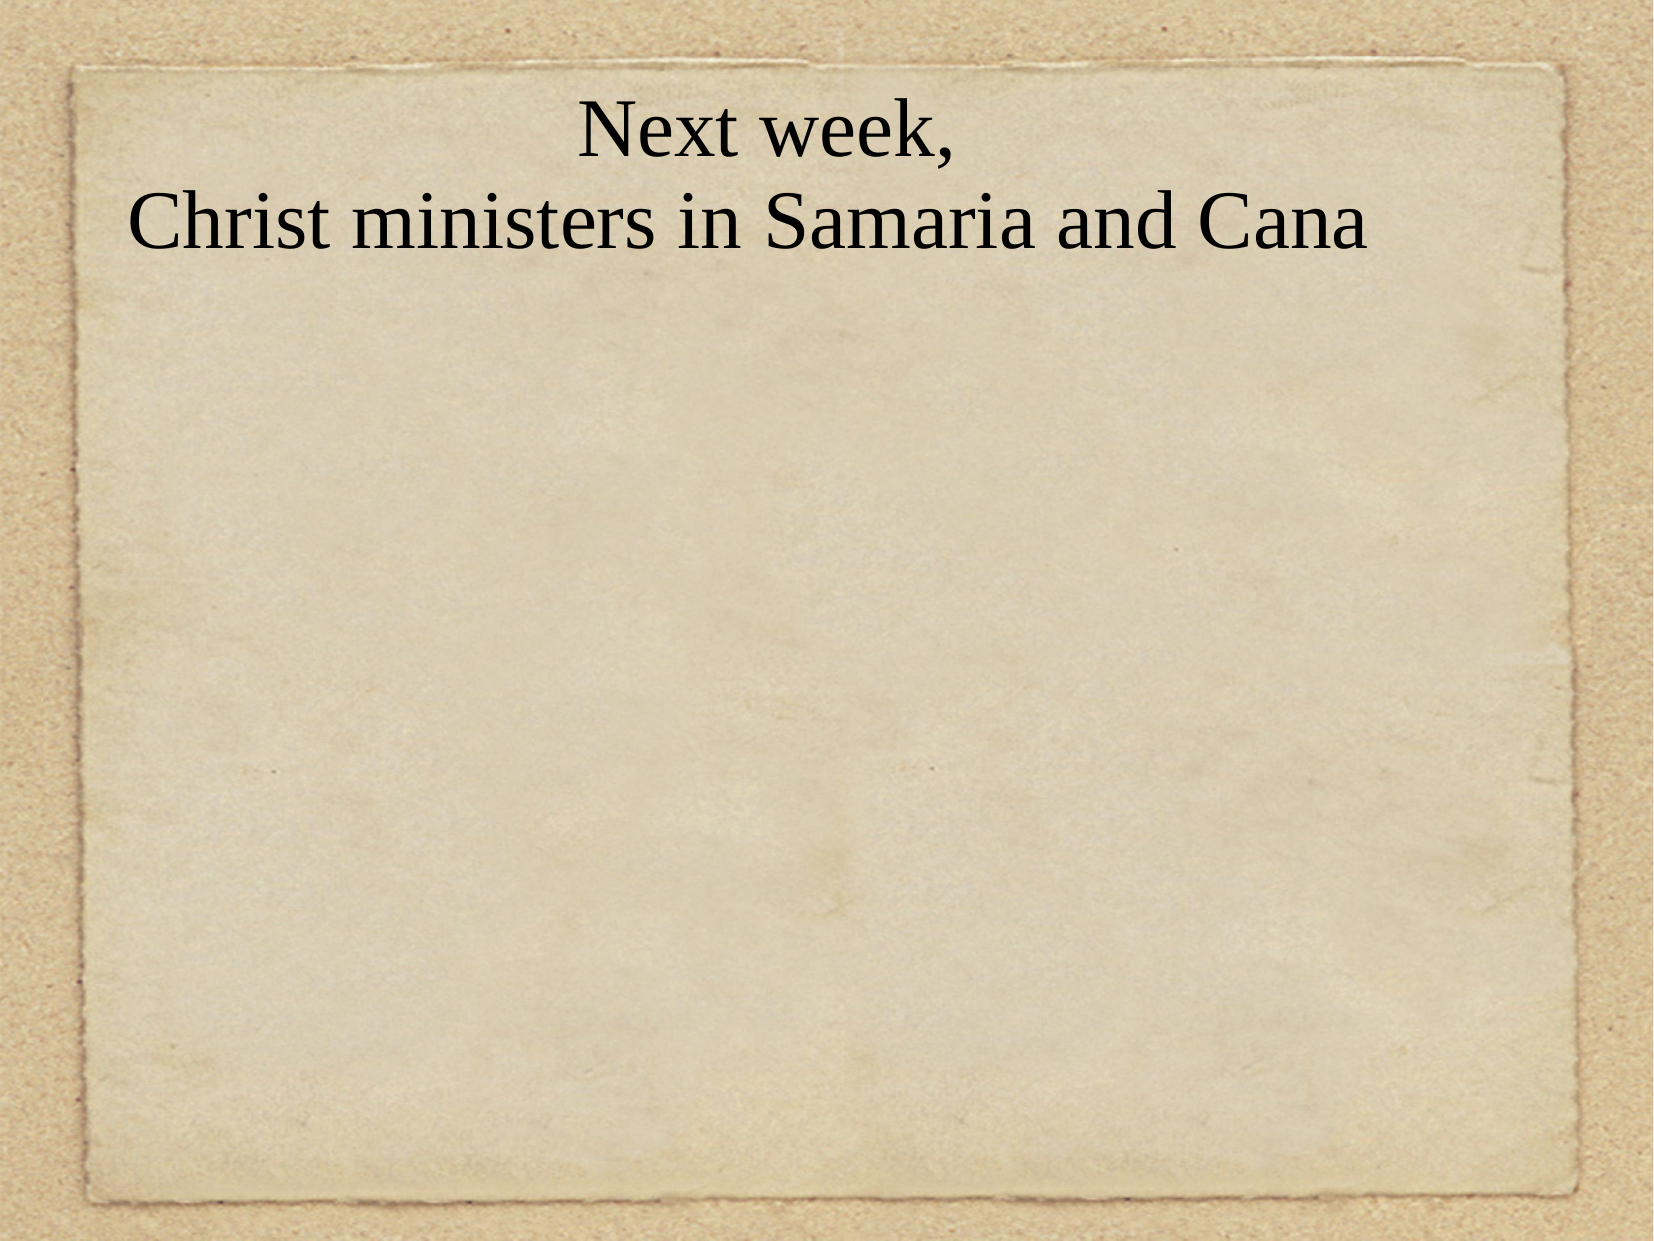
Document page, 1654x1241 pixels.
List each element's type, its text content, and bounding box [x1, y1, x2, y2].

picture [0, 0, 1654, 1241]
text_box Next week, Christ ministers in Samaria and Cana [112, 75, 1538, 275]
